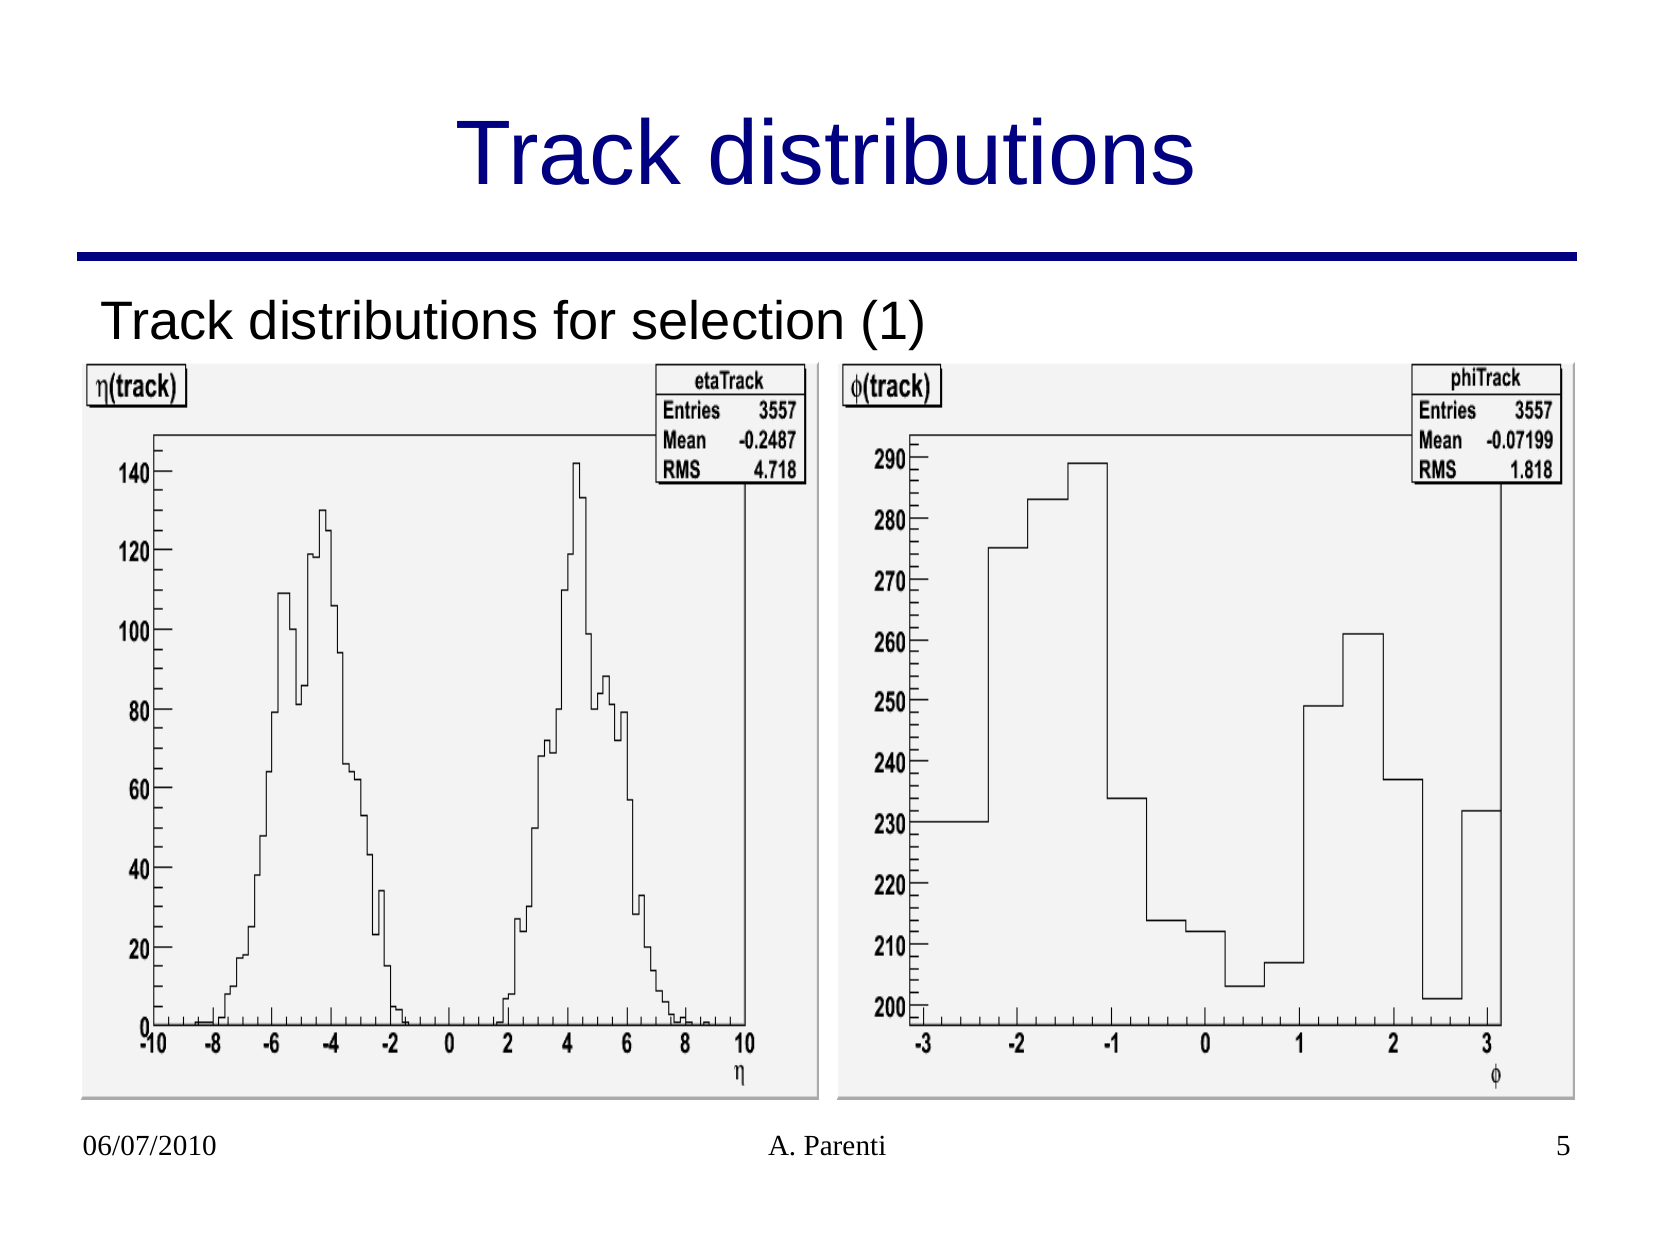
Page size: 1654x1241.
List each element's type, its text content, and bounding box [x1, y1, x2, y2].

list Track distributions for selection (1) [82, 290, 1571, 1094]
title Track distributions [82, 56, 1571, 250]
picture [80, 361, 819, 1100]
picture [836, 361, 1575, 1100]
